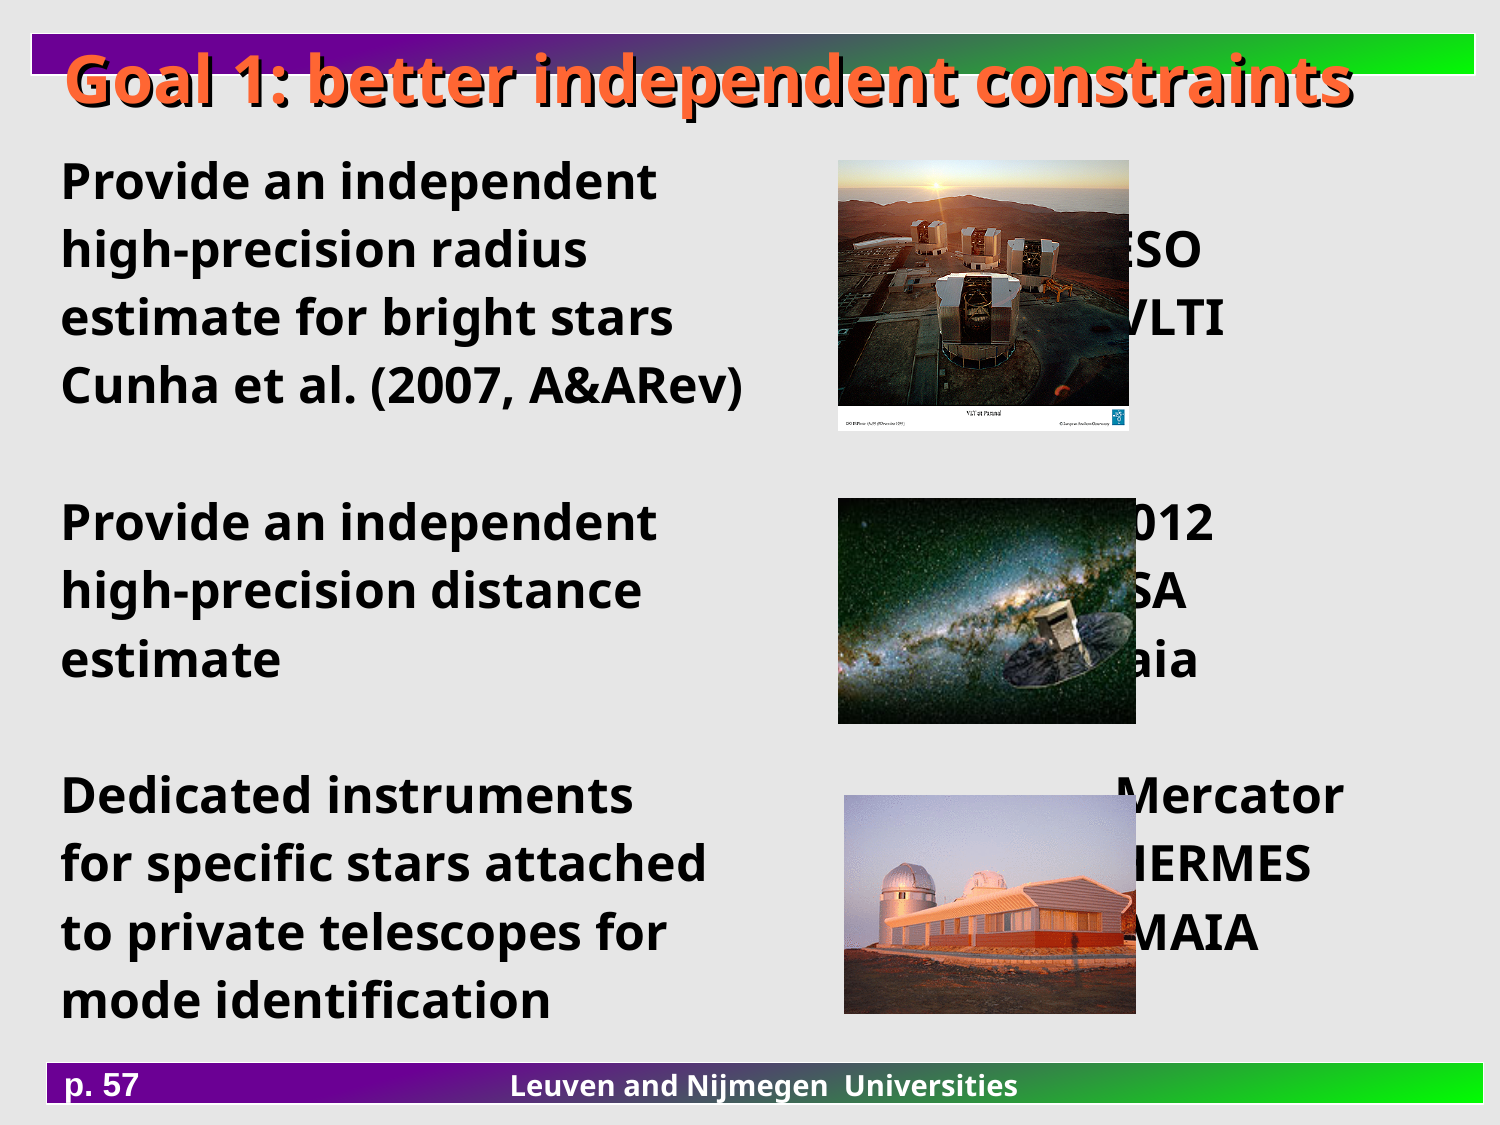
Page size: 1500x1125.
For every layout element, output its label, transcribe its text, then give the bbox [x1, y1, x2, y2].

picture [844, 795, 1136, 1014]
text_box Provide an independent high-precision radius ESO estimate for bright stars VLTI Cunha et al. (2007, A&ARev) Provide an independent 2012 high-precision distance ESA estimate Gaia Dedicated instruments Mercator for specific stars attached HERMES to private telescopes for MAIA mode identification [60, 145, 1423, 1125]
picture [838, 160, 1129, 431]
title Goal 1: better independent constraints [63, 27, 1500, 129]
picture [838, 498, 1136, 724]
